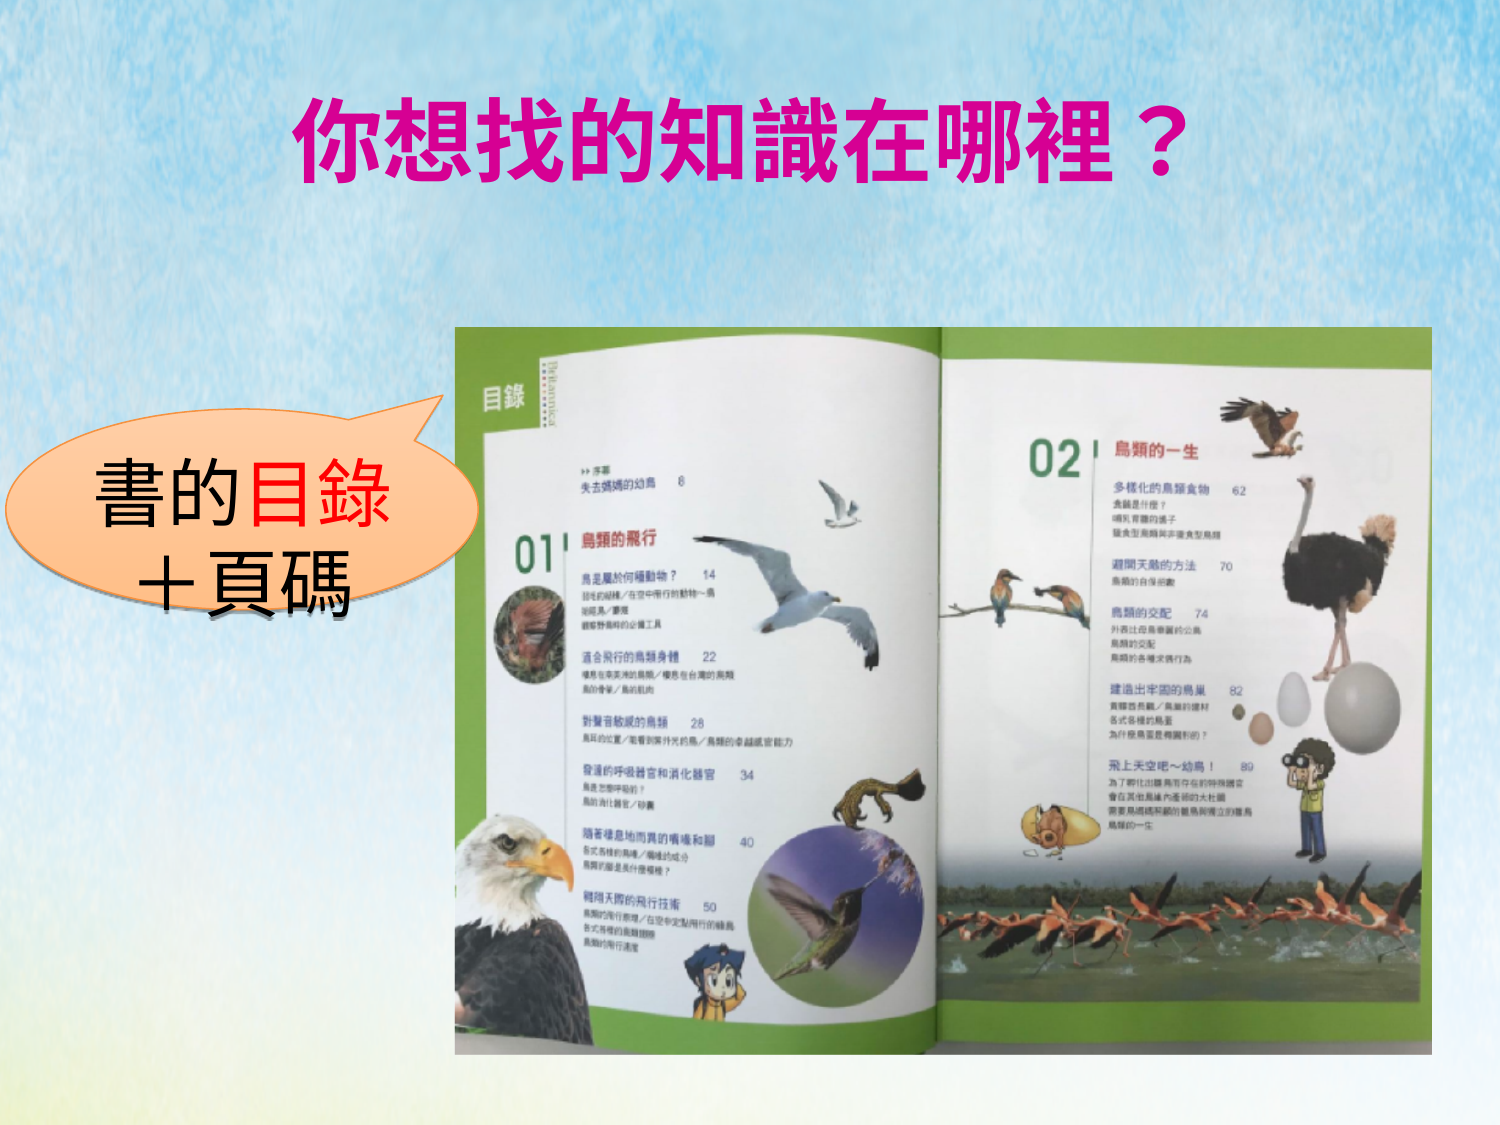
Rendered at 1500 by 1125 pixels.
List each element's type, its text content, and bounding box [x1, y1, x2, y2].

picture [454, 326, 1432, 1055]
title 你想找的知識在哪裡？ [75, 45, 1426, 233]
text_box 書的目錄＋頁碼 [5, 395, 479, 610]
text_box 書的目錄＋頁碼 [293, 580, 302, 602]
